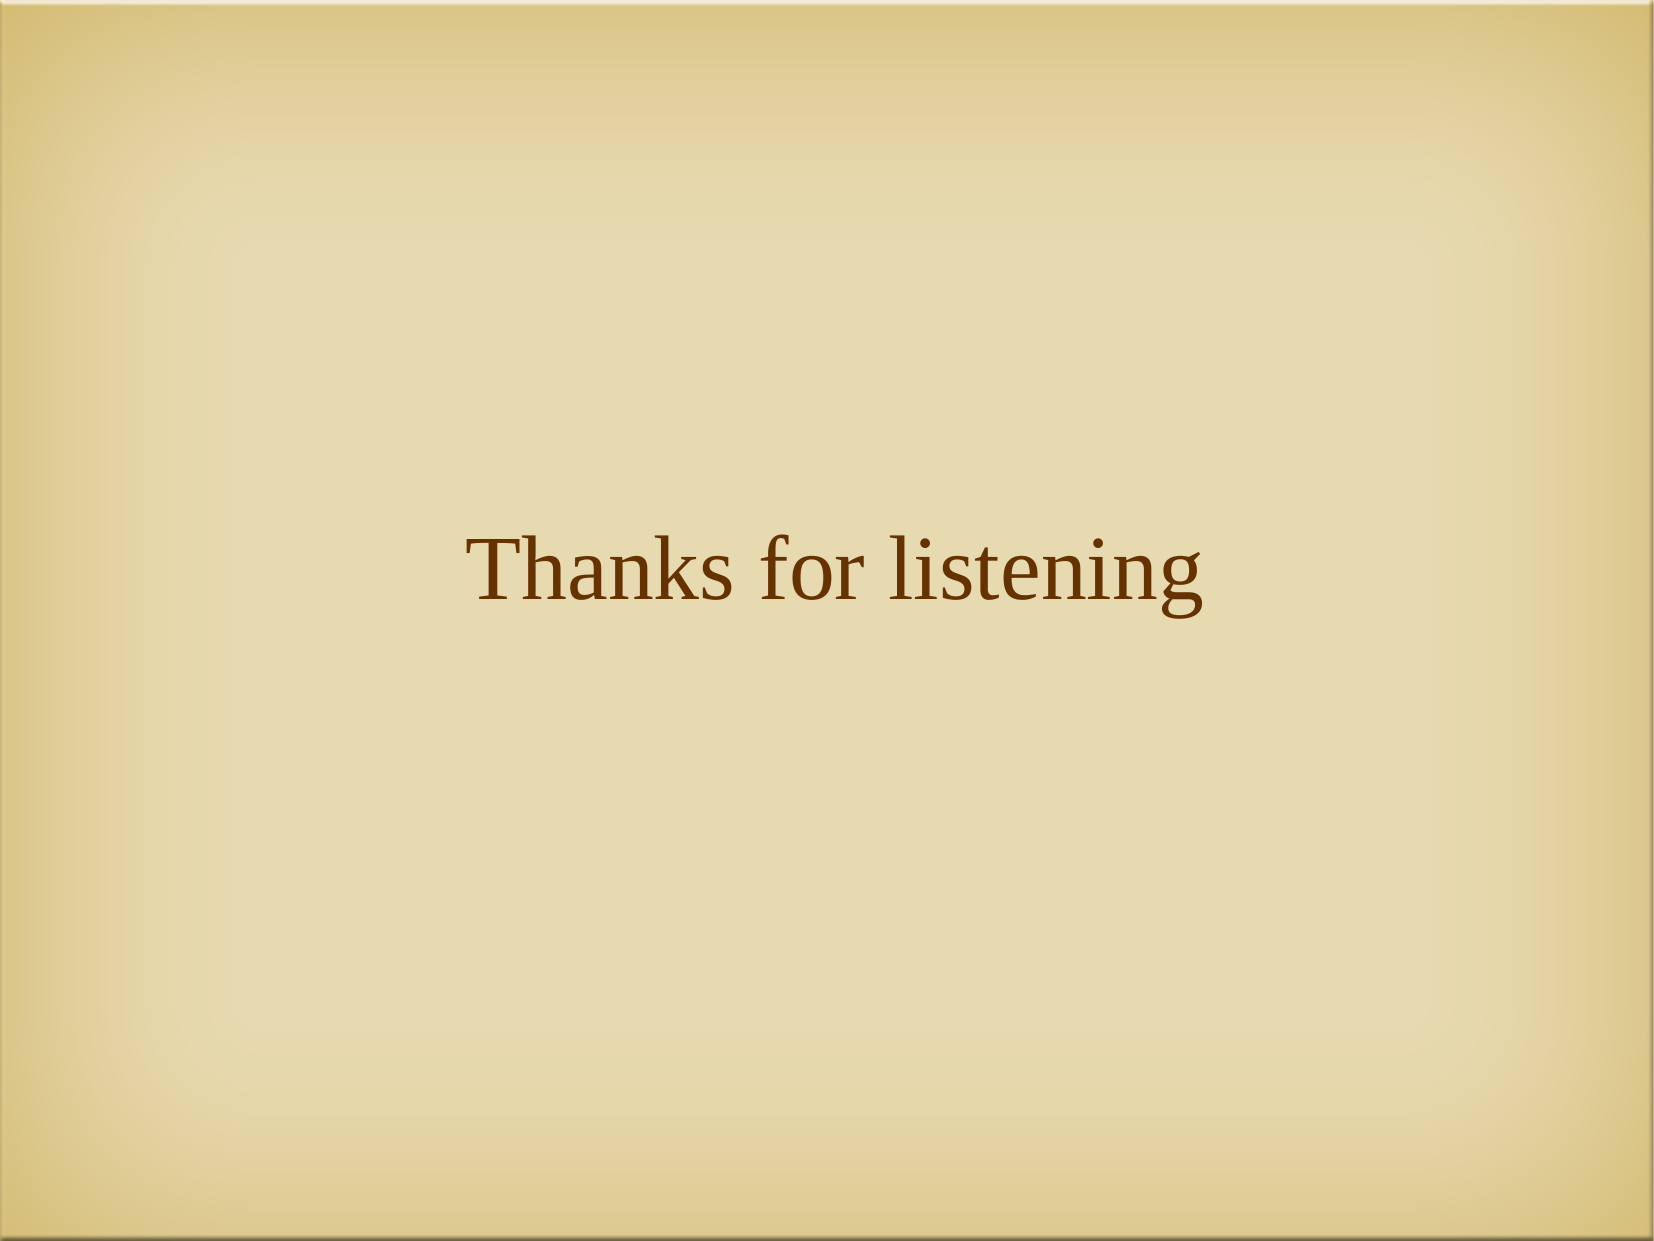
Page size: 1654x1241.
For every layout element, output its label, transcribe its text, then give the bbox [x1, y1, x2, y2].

picture [0, 0, 1654, 1241]
list Thanks for listening [120, 414, 1533, 827]
